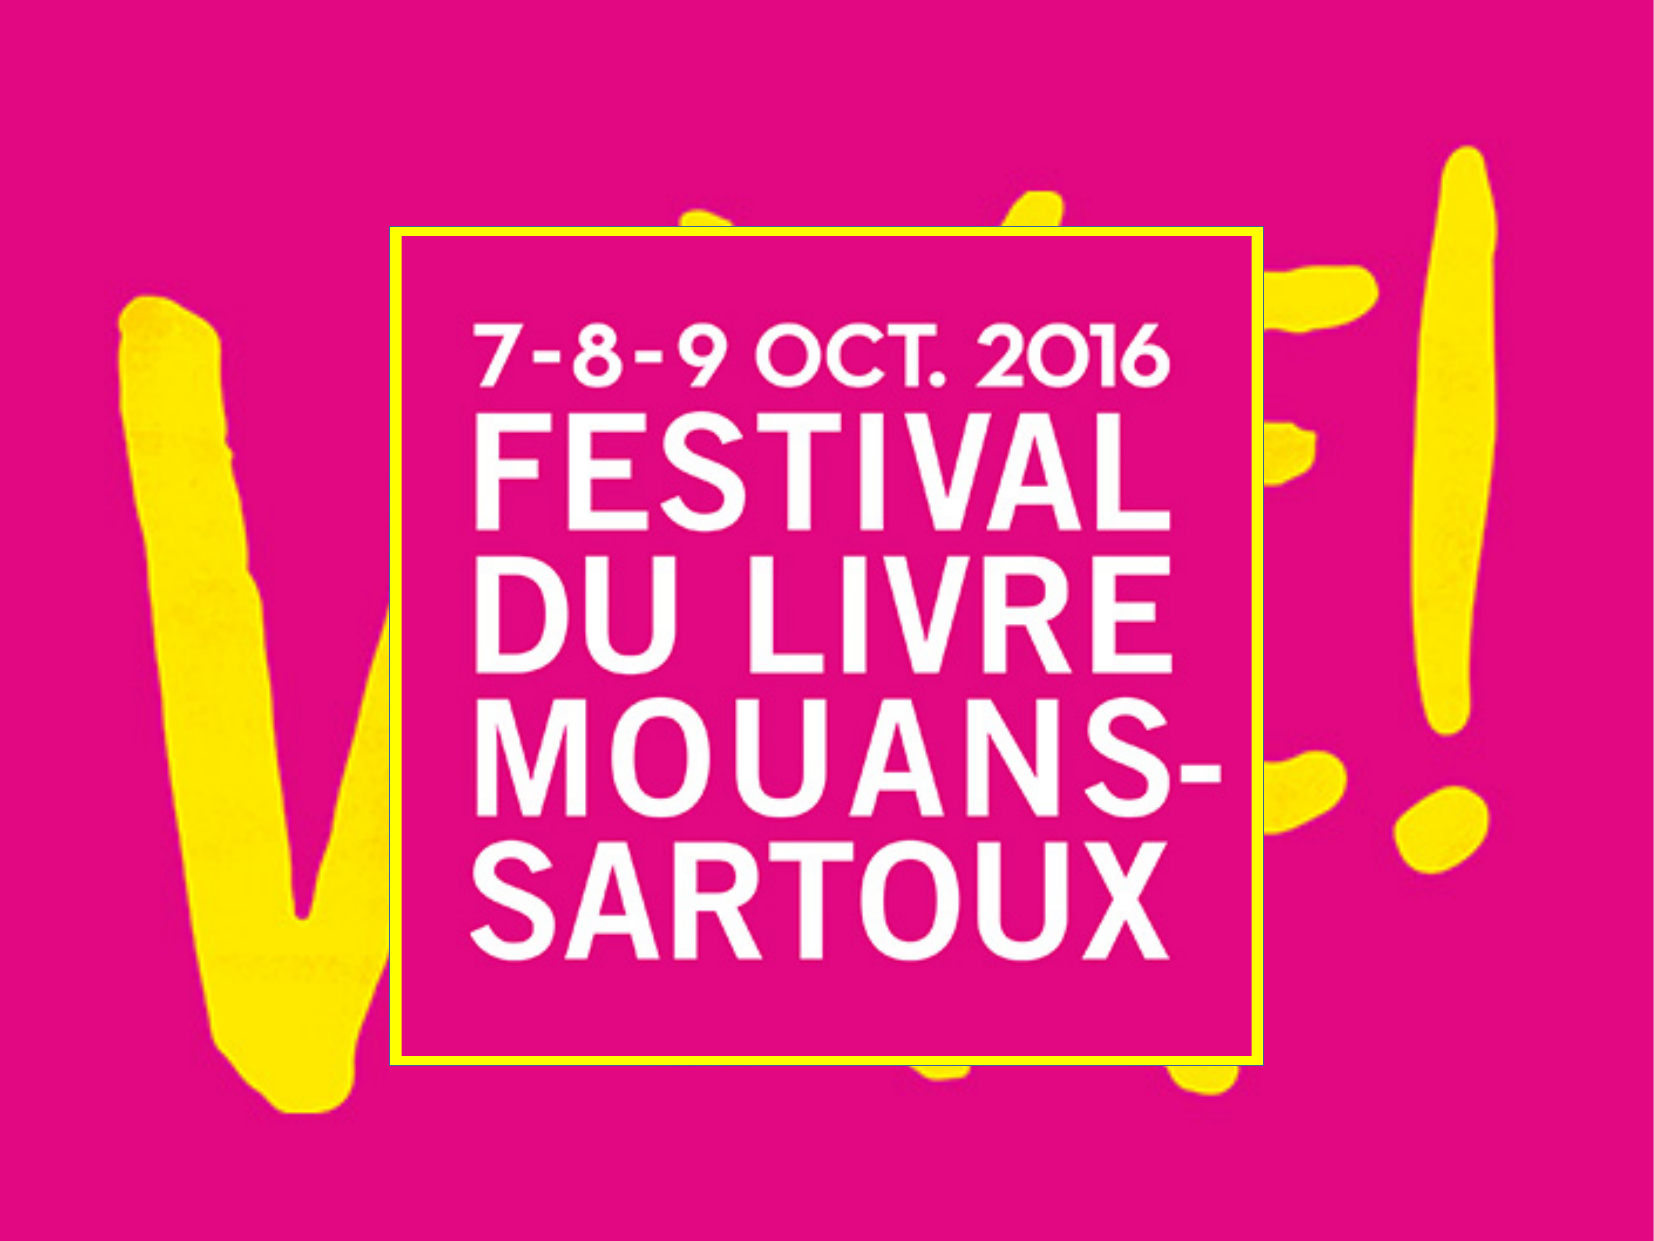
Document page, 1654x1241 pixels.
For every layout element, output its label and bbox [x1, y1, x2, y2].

picture [0, 0, 1654, 1241]
text_box [389, 226, 1264, 1066]
